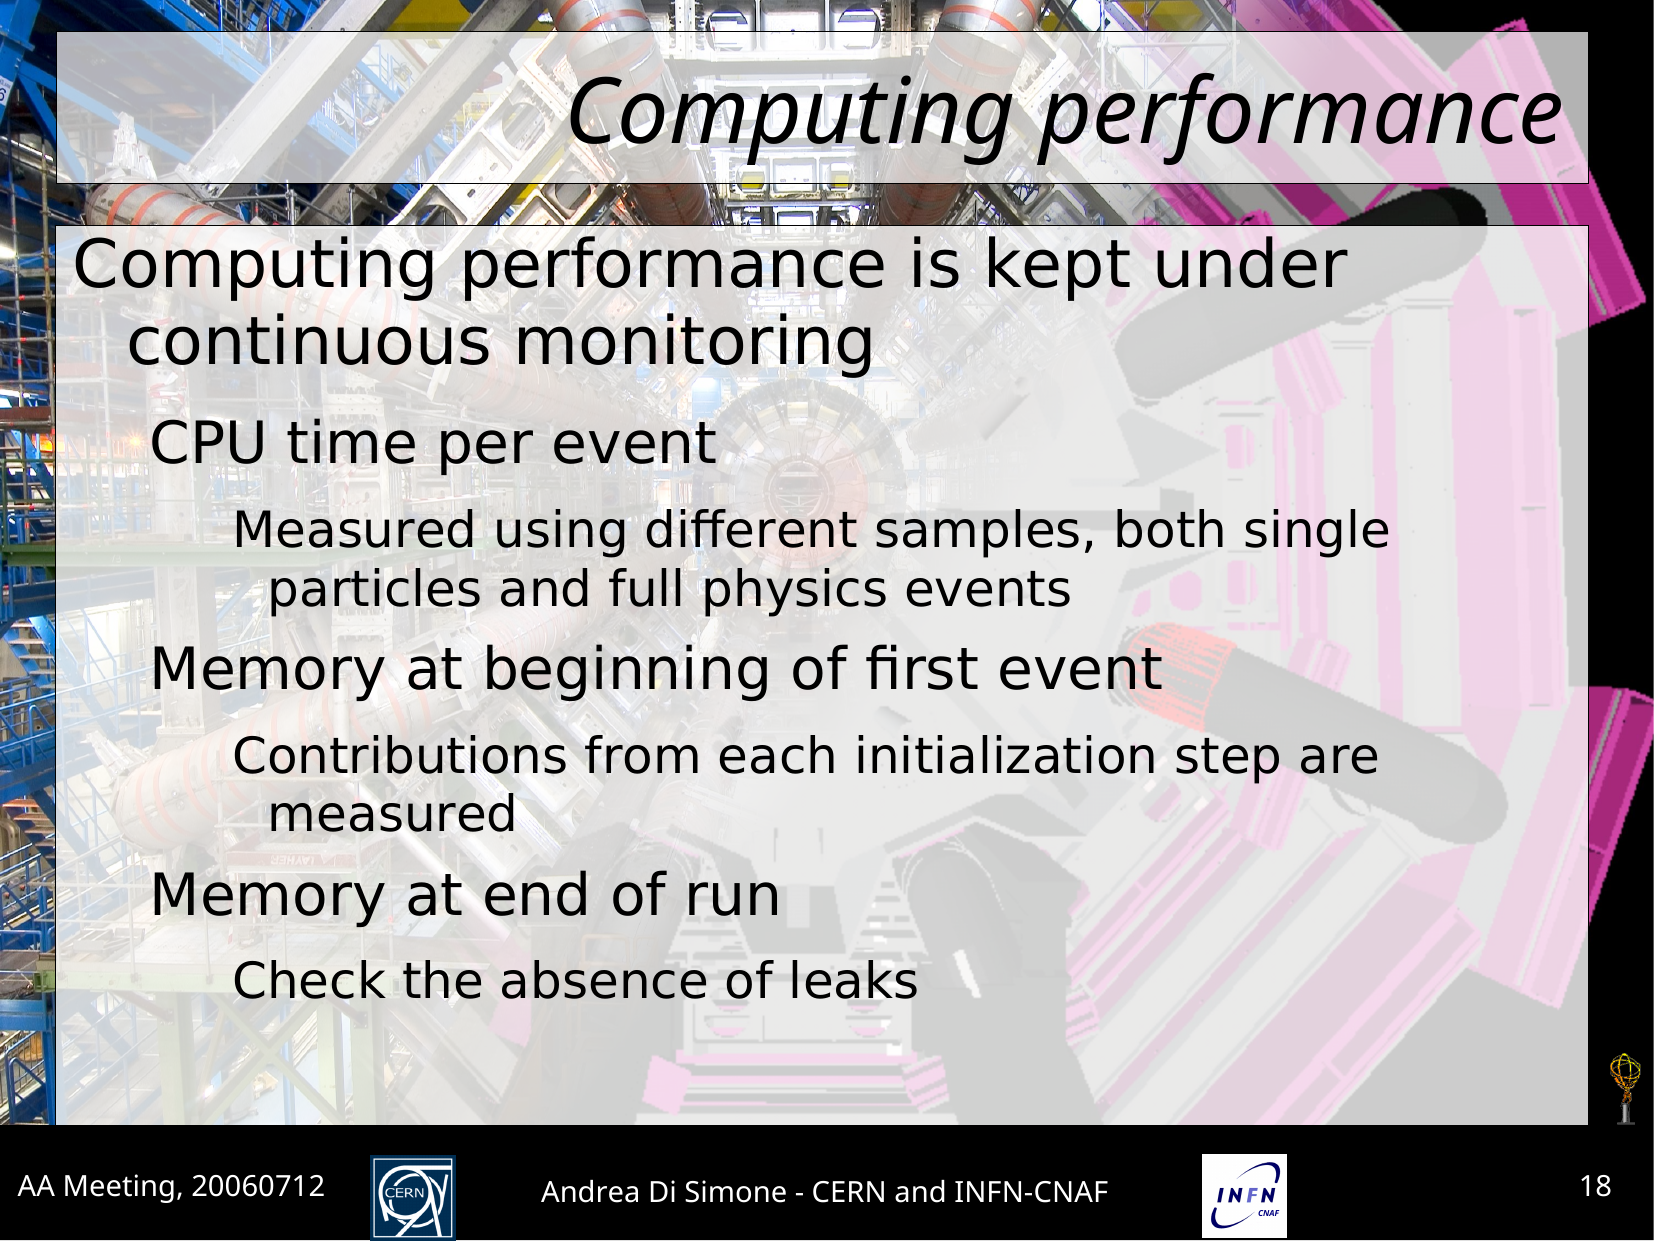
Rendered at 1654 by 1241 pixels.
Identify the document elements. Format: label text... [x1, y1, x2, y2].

picture [370, 1155, 456, 1241]
picture [1202, 1154, 1287, 1238]
title Computing performance [56, 31, 1589, 184]
list Computing performance is kept under continuous monitoring CPU time per event Measured using different samples, both single particles and full physics events Memory at beginning of first event Contributions from each initialization step are measured Memory at end of run Check the absence of leaks [55, 225, 1589, 1126]
picture [0, 0, 1654, 1125]
